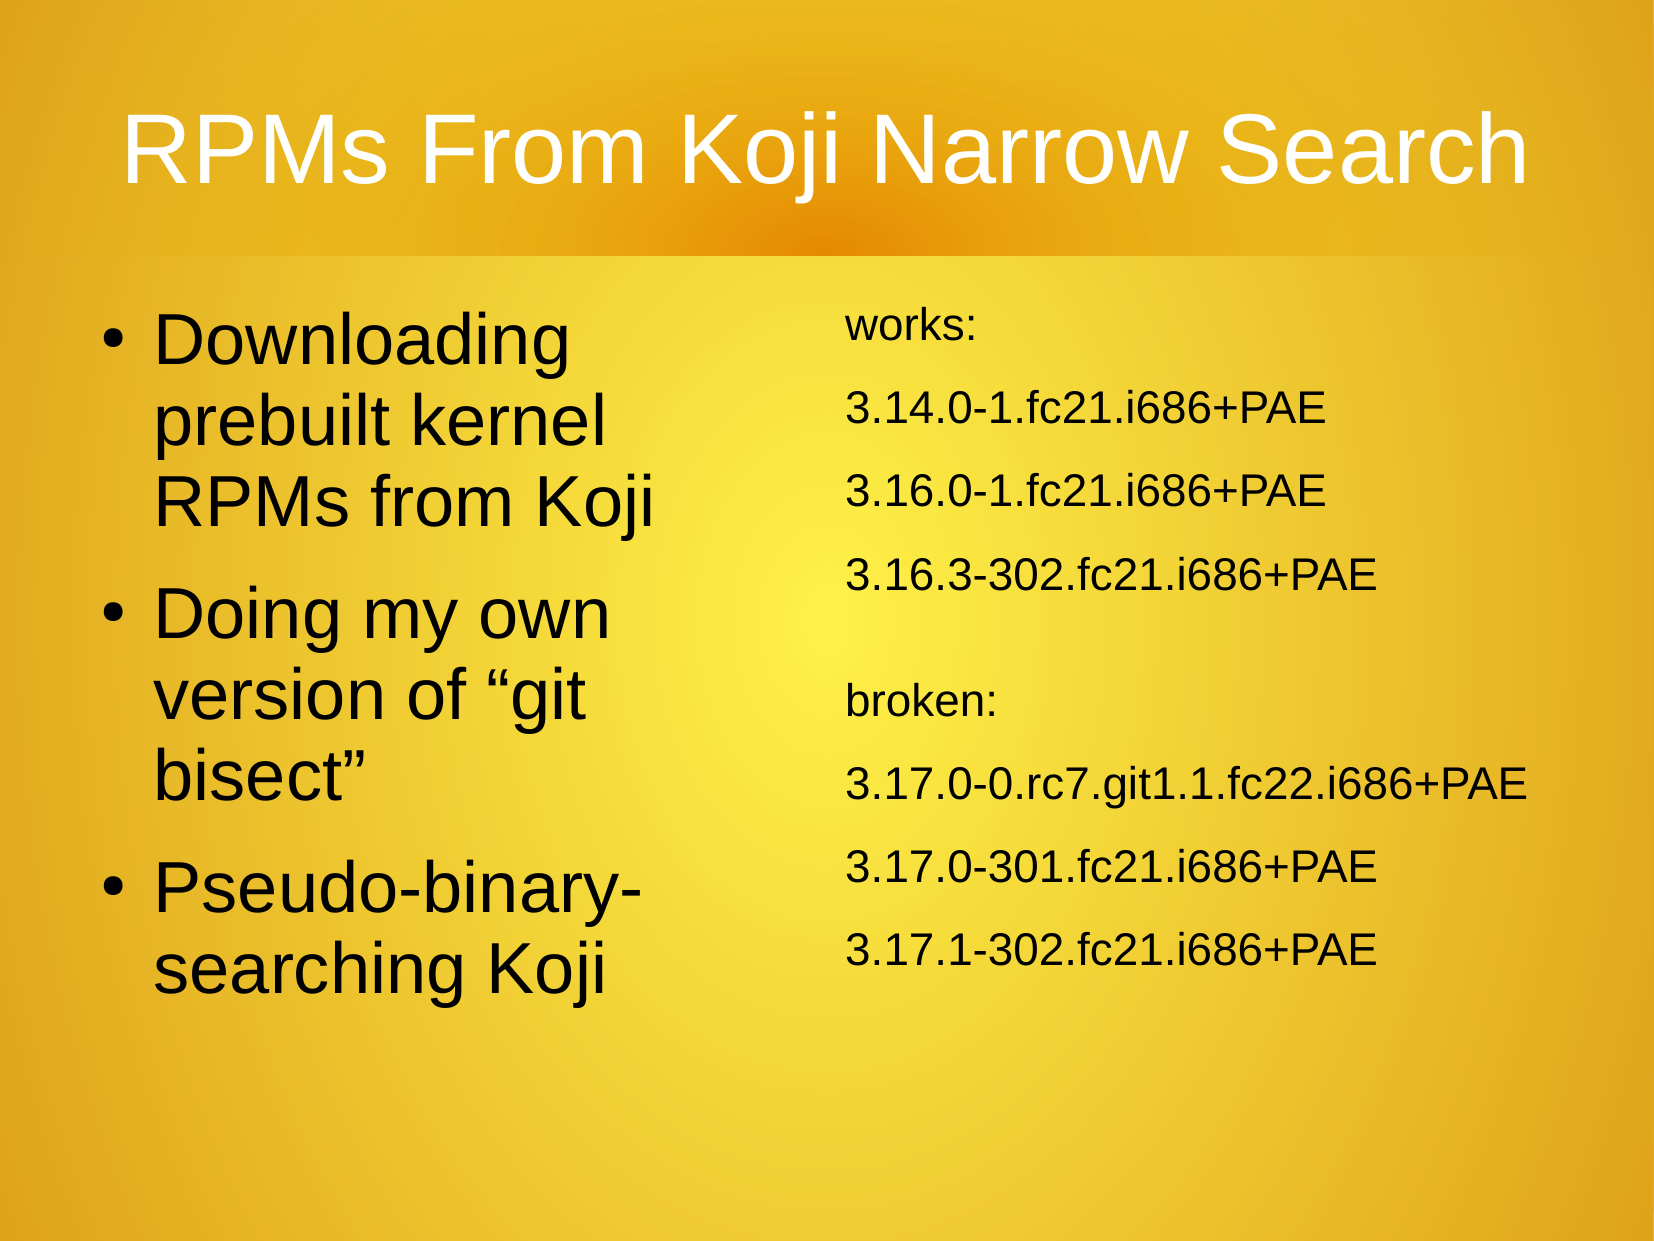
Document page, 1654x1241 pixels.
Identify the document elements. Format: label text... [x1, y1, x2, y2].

list broken: 3.17.0-0.rc7.git1.1.fc22.i686+PAE 3.17.0-301.fc21.i686+PAE 3.17.1-302.fc21.i686+PAE [845, 674, 1572, 1018]
title RPMs From Koji Narrow Search [82, 47, 1571, 252]
list works: 3.14.0-1.fc21.i686+PAE 3.16.0-1.fc21.i686+PAE 3.16.3-302.fc21.i686+PAE [845, 299, 1572, 643]
list Downloading prebuilt kernel RPMs from Koji Doing my own version of “git bisect” Pseudo-binary-searching Koji [82, 299, 809, 1019]
